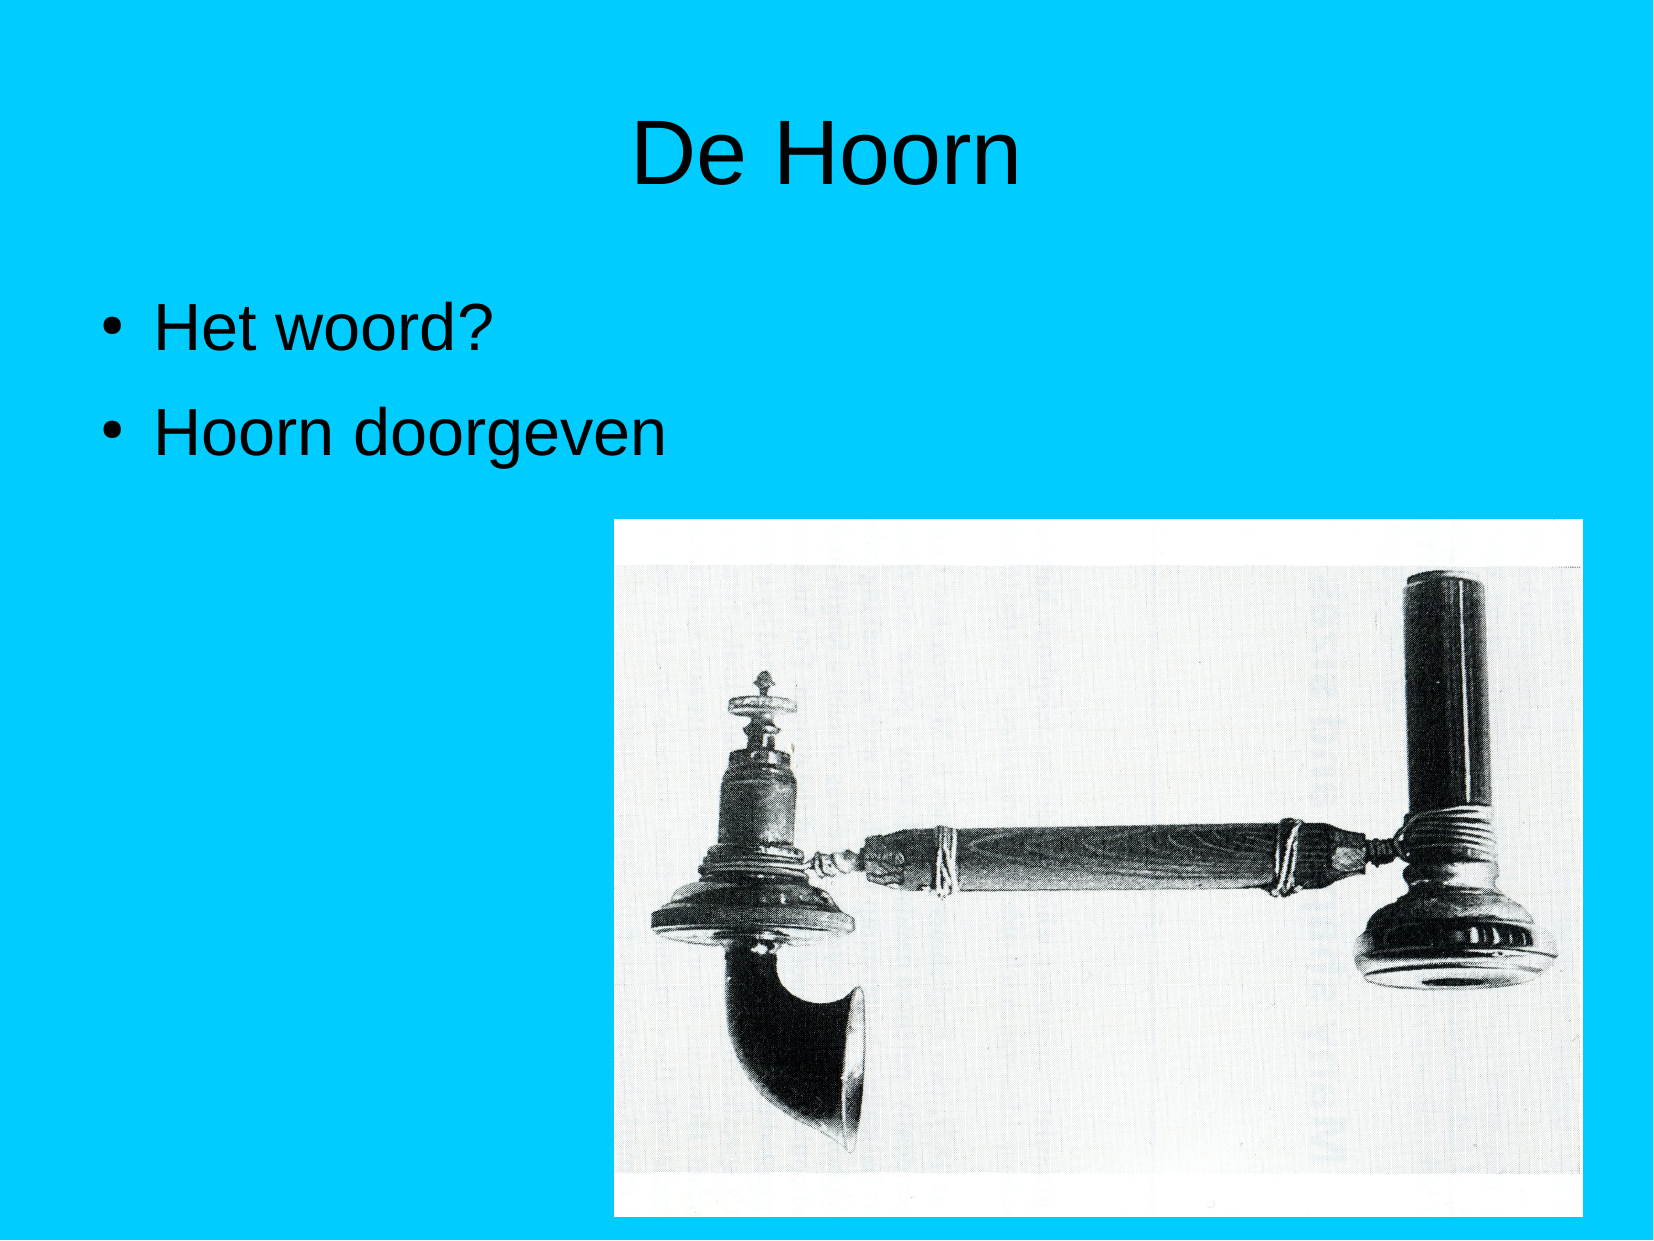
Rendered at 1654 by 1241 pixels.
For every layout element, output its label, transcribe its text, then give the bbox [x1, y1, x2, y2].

title De Hoorn [82, 49, 1571, 257]
picture [615, 520, 1582, 1216]
list Het woord? Hoorn doorgeven [82, 290, 1571, 1109]
